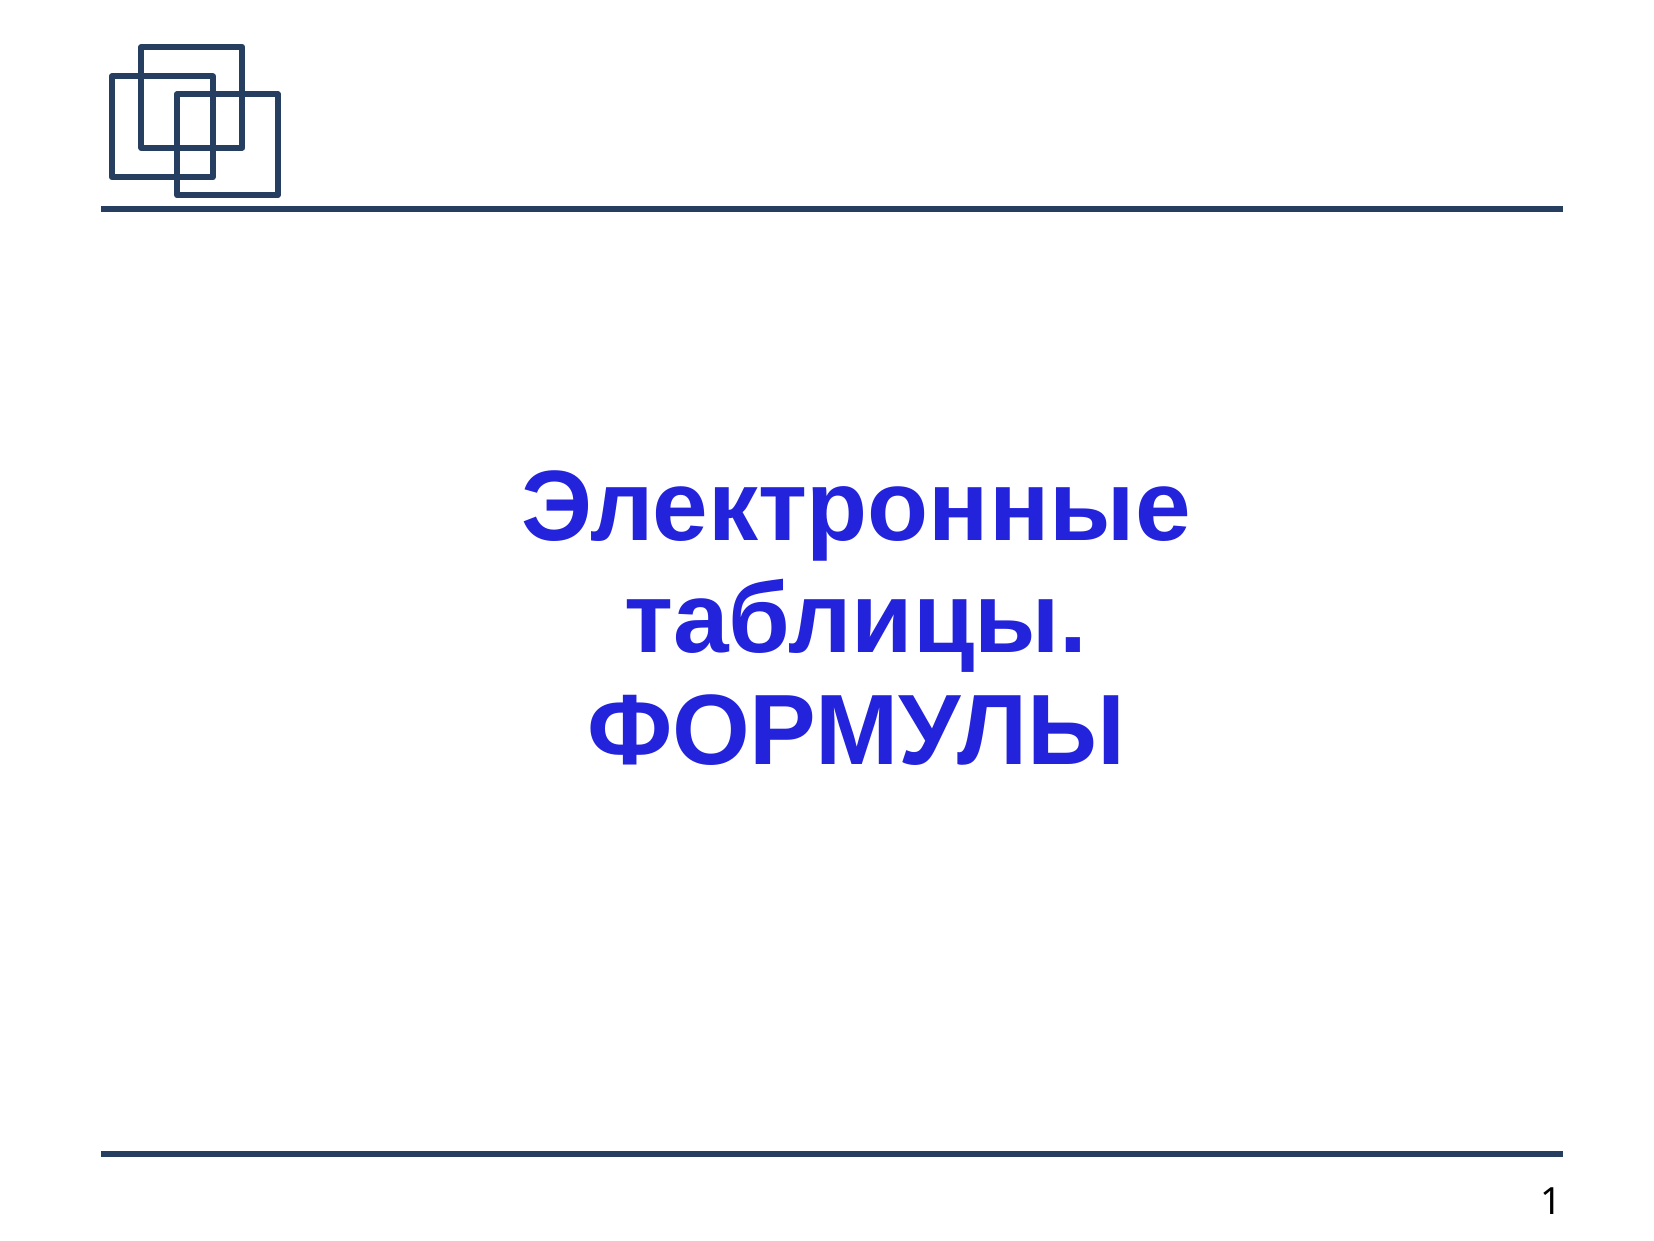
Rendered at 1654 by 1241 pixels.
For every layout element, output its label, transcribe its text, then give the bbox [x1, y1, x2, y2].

text_box Электронные таблицы. ФОРМУЛЫ [265, 442, 1447, 680]
